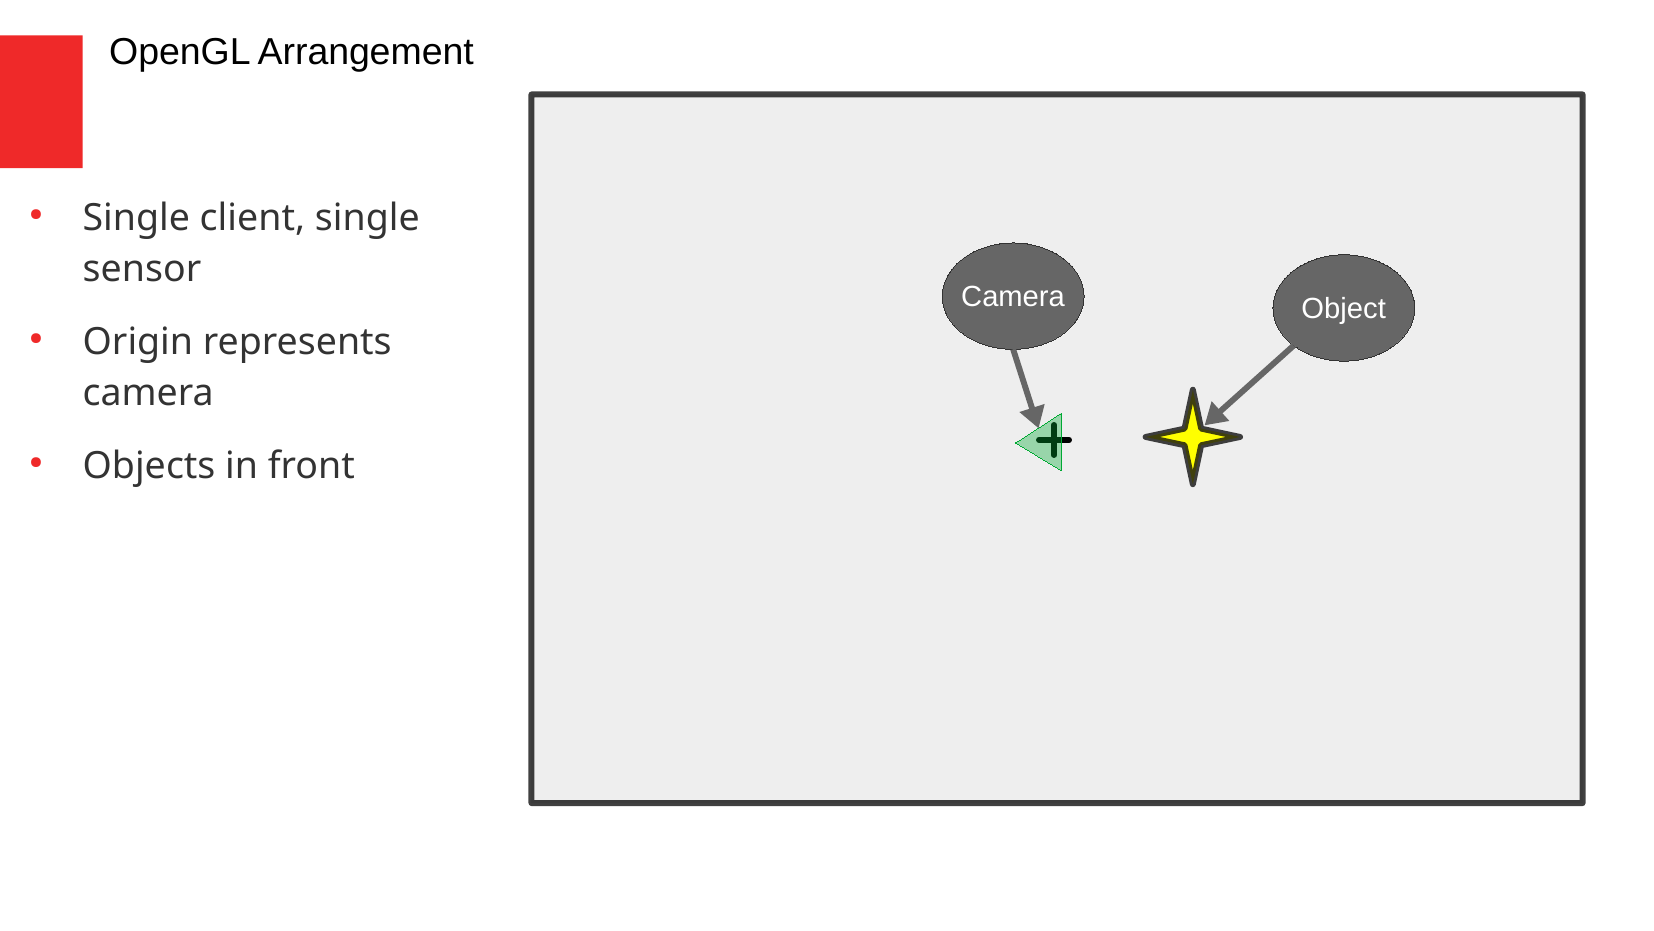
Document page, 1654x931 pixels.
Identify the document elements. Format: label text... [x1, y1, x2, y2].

text_box Object [1272, 254, 1415, 362]
text_box [531, 94, 1583, 804]
text_box OpenGL Arrangement [94, 23, 508, 110]
text_box Camera [942, 242, 1085, 350]
list Single client, single sensor Origin represents camera Objects in front [11, 190, 508, 863]
